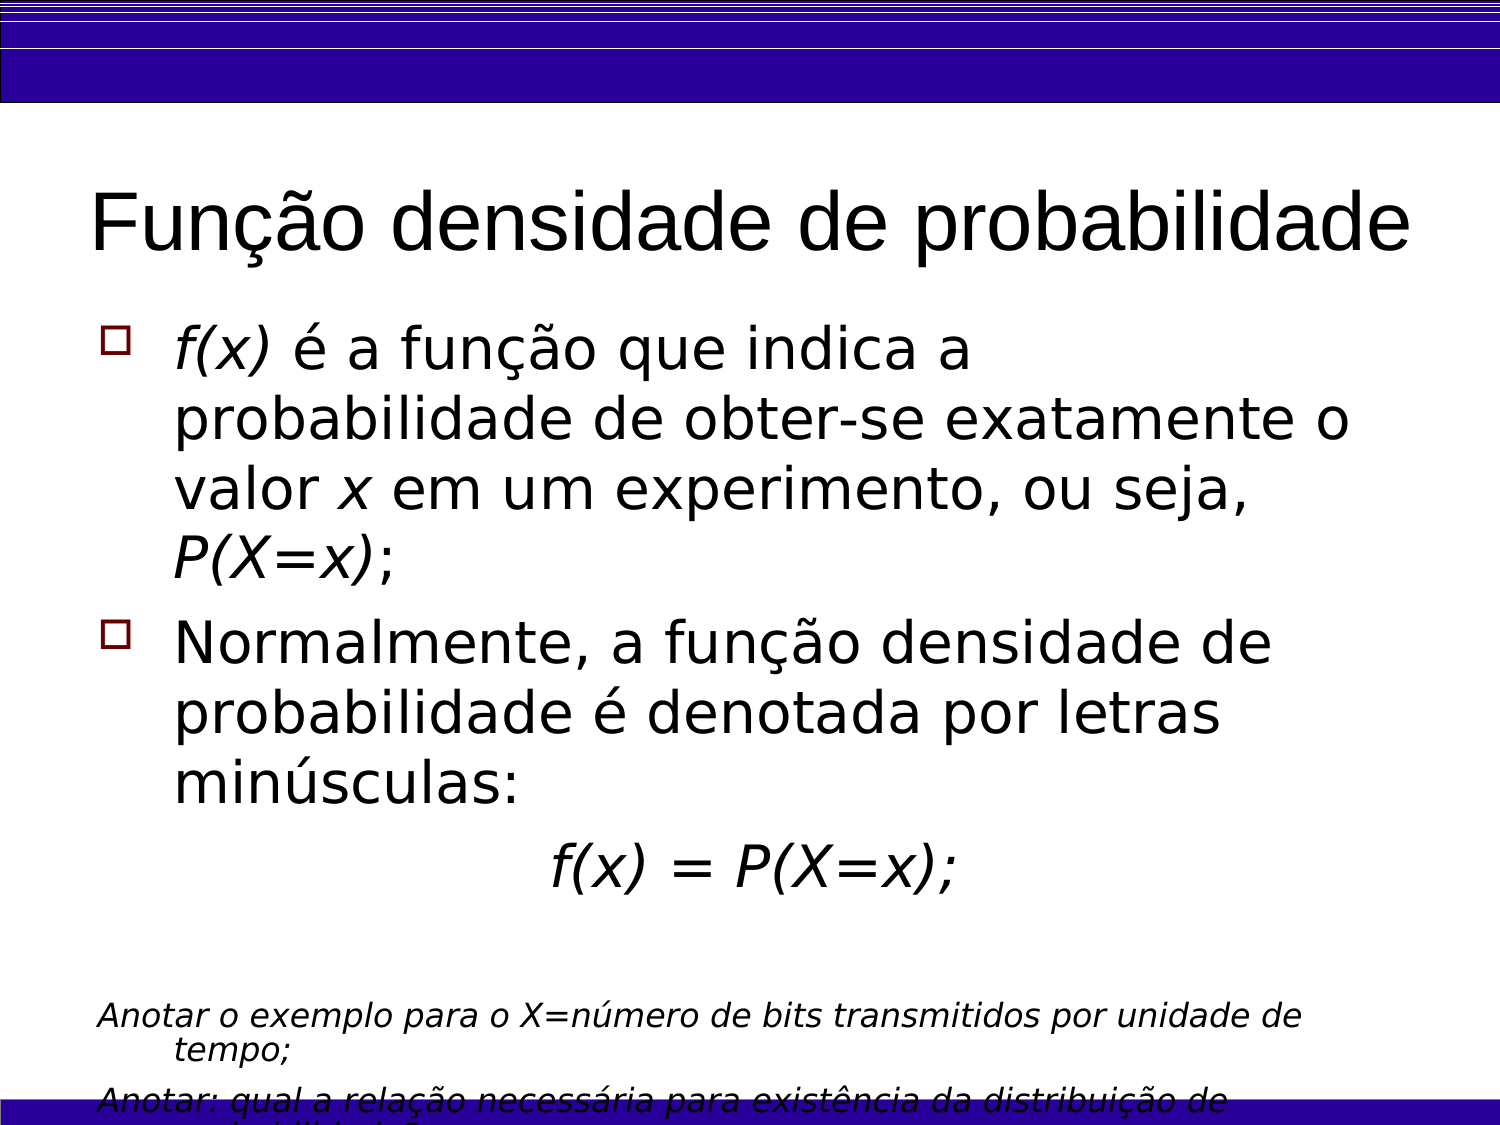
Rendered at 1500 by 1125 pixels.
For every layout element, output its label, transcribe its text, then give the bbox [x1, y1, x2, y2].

title Função densidade de probabilidade [75, 87, 1500, 275]
list f(x) é a função que indica a probabilidade de obter-se exatamente o valor x em um experimento, ou seja, P(X=x); Normalmente, a função densidade de probabilidade é denotada por letras minúsculas: f(x) = P(X=x); Anotar o exemplo para o X=número de bits transmitidos por unidade de tempo; Anotar: qual a relação necessária para existência da distribuição de probabilidade? [82, 303, 1408, 1125]
